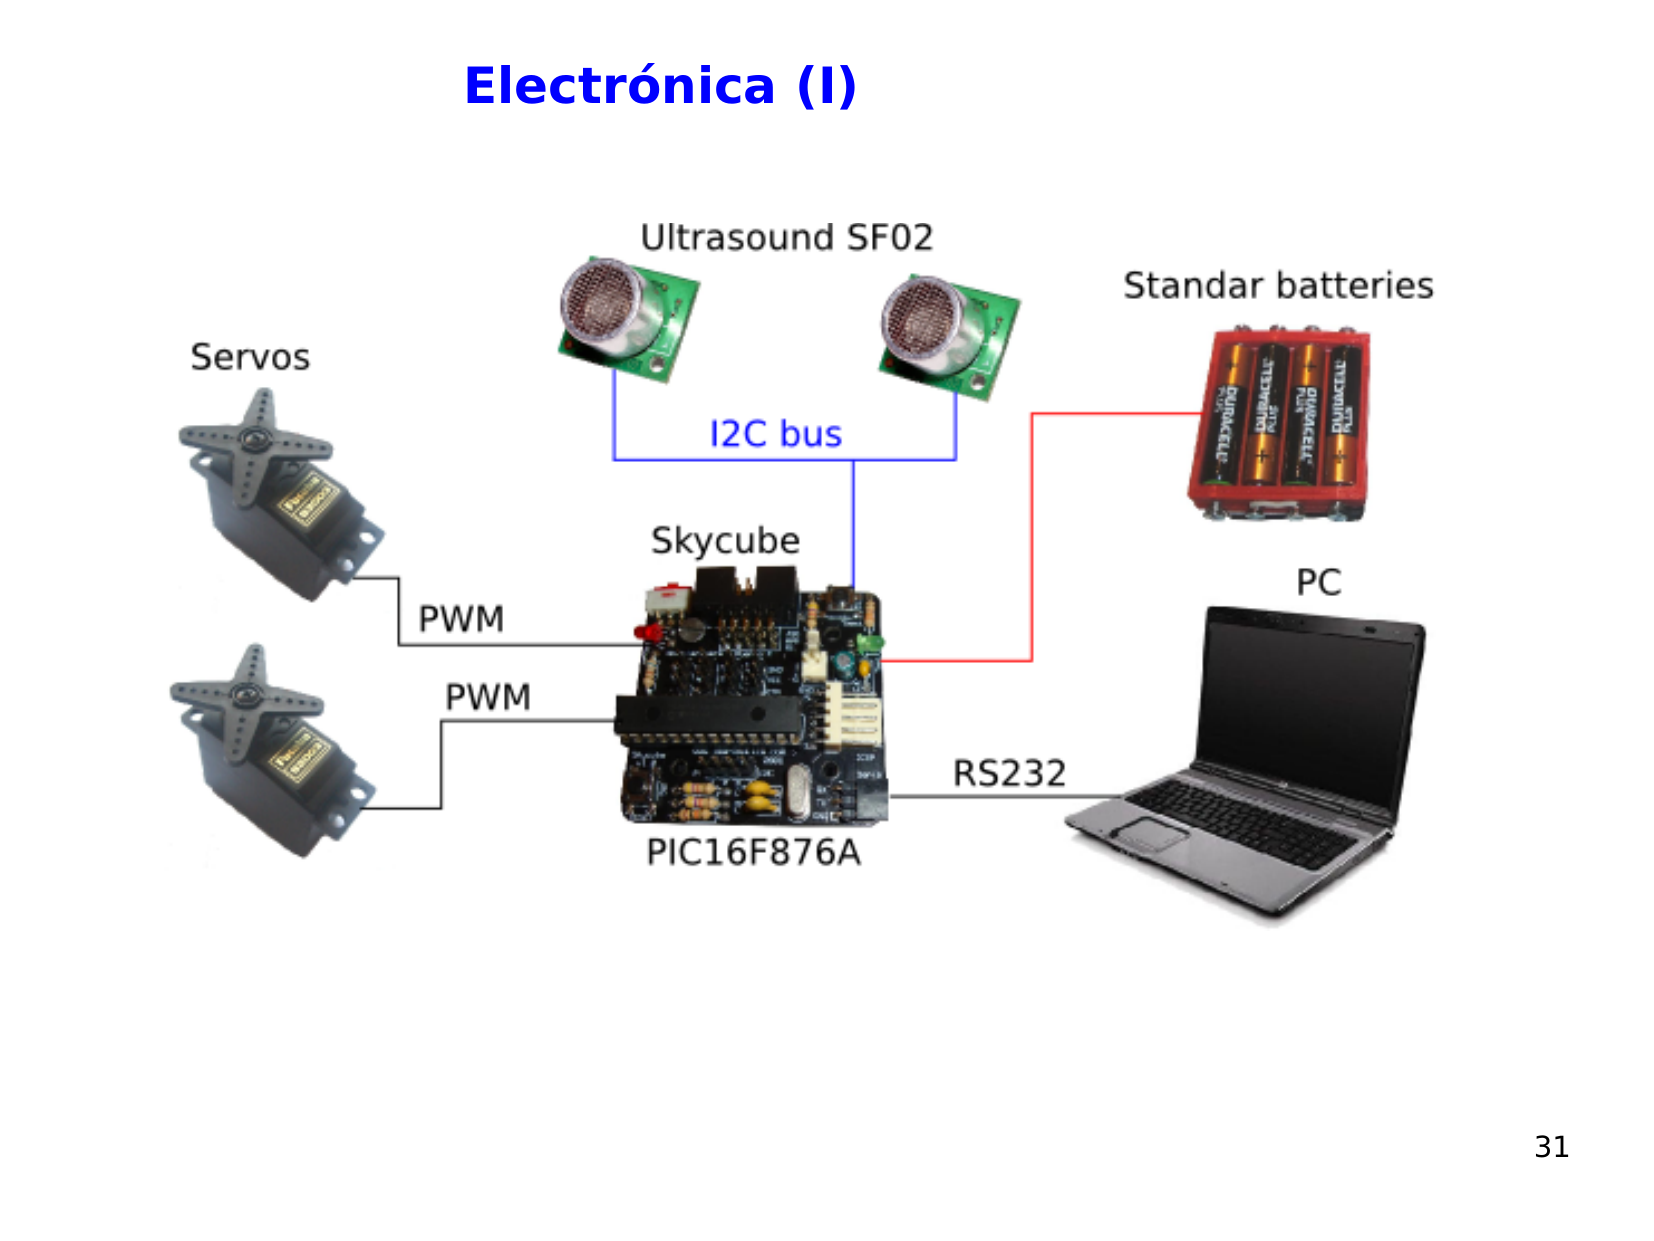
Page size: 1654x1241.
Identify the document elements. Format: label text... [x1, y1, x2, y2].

text_box Electrónica (I) [448, 49, 1051, 123]
picture [155, 223, 1451, 931]
